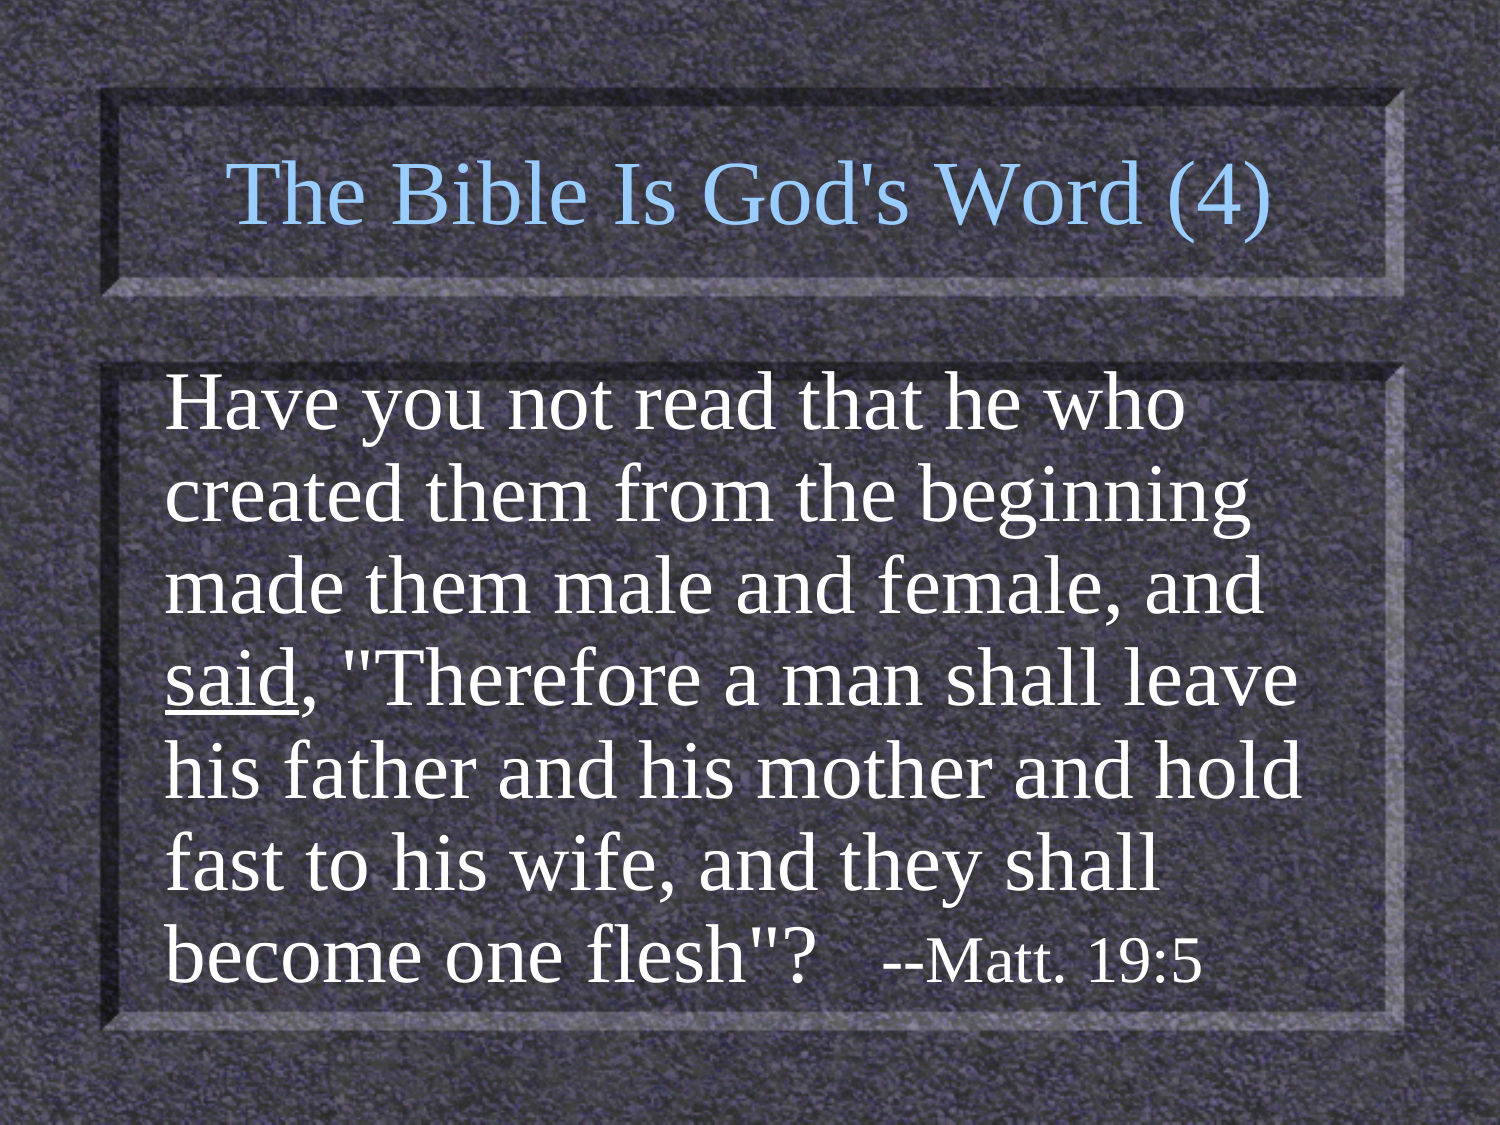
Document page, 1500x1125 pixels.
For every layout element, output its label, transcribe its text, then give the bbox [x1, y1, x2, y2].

picture [0, 0, 1500, 1125]
text_box Have you not read that he who created them from the beginning made them male and female, and said, "Therefore a man shall leave his father and his mother and hold fast to his wife, and they shall become one flesh"? --Matt. 19:5 [150, 347, 1388, 1009]
title The Bible Is God's Word (4) [150, 76, 1351, 312]
